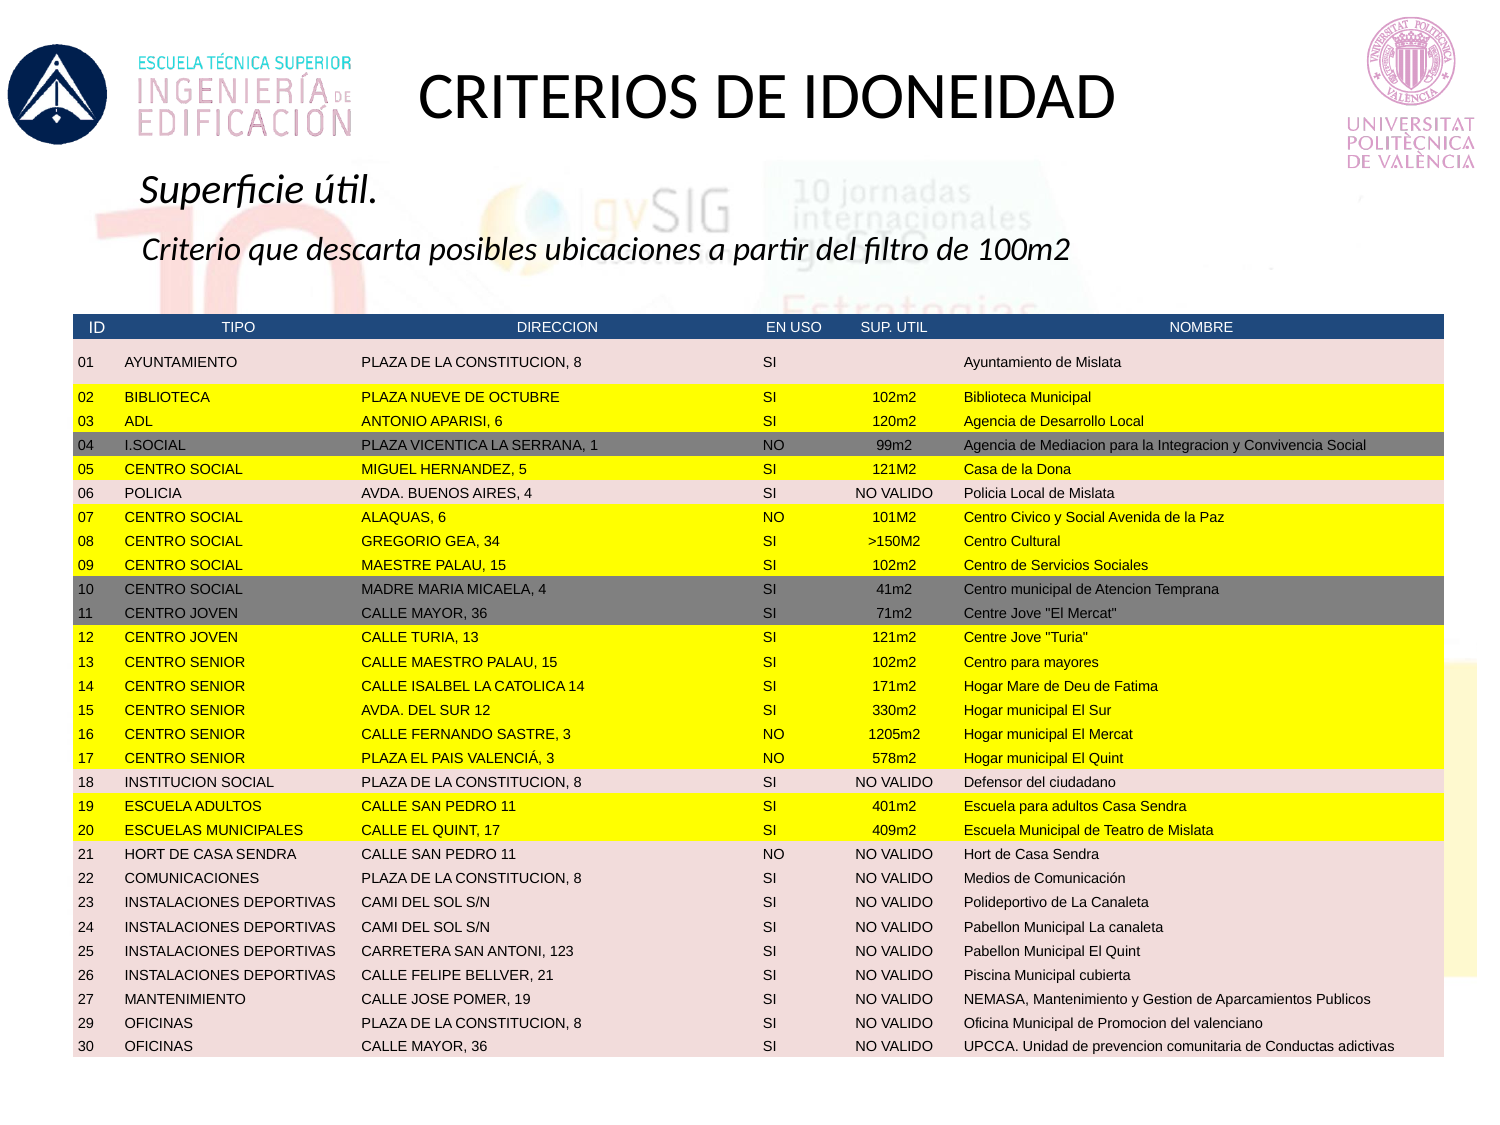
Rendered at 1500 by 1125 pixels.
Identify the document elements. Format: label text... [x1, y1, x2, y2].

table_cell SI [759, 697, 829, 721]
table_cell 04 [73, 432, 120, 456]
table_cell 02 [73, 384, 120, 408]
table_cell 409m2 [829, 817, 959, 841]
table_cell 16 [73, 721, 120, 745]
table_cell AVDA. BUENOS AIRES, 4 [357, 480, 759, 504]
table_cell NO [759, 504, 829, 528]
table_cell 71m2 [829, 600, 959, 625]
table_cell SI [759, 480, 829, 504]
table_cell 06 [73, 480, 120, 504]
table_cell CENTRO SOCIAL [120, 528, 357, 552]
table_cell 23 [73, 890, 120, 914]
table_cell OFICINAS [120, 1034, 357, 1057]
table_cell CENTRO SENIOR [120, 697, 357, 721]
table_cell SI [759, 986, 829, 1010]
table_cell Pabellon Municipal El Quint [959, 938, 1444, 962]
table_cell 10 [73, 576, 120, 600]
table_cell CALLE FELIPE BELLVER, 21 [357, 962, 759, 986]
table_cell ALAQUAS, 6 [357, 504, 759, 528]
table_cell MADRE MARIA MICAELA, 4 [357, 576, 759, 600]
table_cell INSTALACIONES DEPORTIVAS [120, 914, 357, 938]
table_cell CENTRO SENIOR [120, 673, 357, 697]
table_cell 03 [73, 408, 120, 432]
table_cell 13 [73, 649, 120, 673]
table_cell INSTALACIONES DEPORTIVAS [120, 938, 357, 962]
table_cell Centro de Servicios Sociales [959, 552, 1444, 576]
table_header SUP. UTIL [829, 314, 959, 339]
table_cell 121m2 [829, 625, 959, 649]
table_cell AYUNTAMIENTO [120, 339, 357, 384]
table_cell SI [759, 866, 829, 890]
table_cell SI [759, 938, 829, 962]
table_cell PLAZA DE LA CONSTITUCION, 8 [357, 866, 759, 890]
table_header NOMBRE [959, 314, 1444, 339]
table_cell CAMI DEL SOL S/N [357, 890, 759, 914]
table_cell Centre Jove "Turia" [959, 625, 1444, 649]
table_cell CALLE EL QUINT, 17 [357, 817, 759, 841]
table_cell 07 [73, 504, 120, 528]
table_cell NO VALIDO [829, 866, 959, 890]
table_cell 578m2 [829, 745, 959, 769]
table_cell NO VALIDO [829, 914, 959, 938]
table_cell 14 [73, 673, 120, 697]
table_cell Hogar Mare de Deu de Fatima [959, 673, 1444, 697]
table_cell SI [759, 769, 829, 793]
table_cell 09 [73, 552, 120, 576]
table_cell 30 [73, 1034, 120, 1057]
table_cell SI [759, 552, 829, 576]
table_cell NO VALIDO [829, 841, 959, 866]
table_cell Agencia de Desarrollo Local [959, 408, 1444, 432]
table_cell CENTRO SOCIAL [120, 576, 357, 600]
table_cell 120m2 [829, 408, 959, 432]
table_cell Defensor del ciudadano [959, 769, 1444, 793]
table_cell Biblioteca Municipal [959, 384, 1444, 408]
table_header ID [73, 314, 120, 339]
table_cell INSTALACIONES DEPORTIVAS [120, 962, 357, 986]
table_cell NO [759, 432, 829, 456]
table_cell CALLE SAN PEDRO 11 [357, 793, 759, 817]
table_cell 330m2 [829, 697, 959, 721]
table_cell 171m2 [829, 673, 959, 697]
table_cell 20 [73, 817, 120, 841]
table_cell Centro Civico y Social Avenida de la Paz [959, 504, 1444, 528]
table_cell PLAZA EL PAIS VALENCIÁ, 3 [357, 745, 759, 769]
table_cell CALLE MAYOR, 36 [357, 1034, 759, 1057]
table_cell 12 [73, 625, 120, 649]
table_cell Pabellon Municipal La canaleta [959, 914, 1444, 938]
table_cell Medios de Comunicación [959, 866, 1444, 890]
table_cell 18 [73, 769, 120, 793]
table_cell GREGORIO GEA, 34 [357, 528, 759, 552]
table_cell CENTRO SOCIAL [120, 504, 357, 528]
table_cell [829, 339, 959, 384]
table_cell SI [759, 339, 829, 384]
table_cell CALLE JOSE POMER, 19 [357, 986, 759, 1010]
table_cell NEMASA, Mantenimiento y Gestion de Aparcamientos Publicos [959, 986, 1444, 1010]
table_cell 22 [73, 866, 120, 890]
table_cell SI [759, 384, 829, 408]
table_cell CALLE FERNANDO SASTRE, 3 [357, 721, 759, 745]
table_cell MIGUEL HERNANDEZ, 5 [357, 456, 759, 480]
table_cell Oficina Municipal de Promocion del valenciano [959, 1010, 1444, 1034]
table_cell CARRETERA SAN ANTONI, 123 [357, 938, 759, 962]
table_cell PLAZA NUEVE DE OCTUBRE [357, 384, 759, 408]
table_cell 05 [73, 456, 120, 480]
table_cell SI [759, 1010, 829, 1034]
table_cell POLICIA [120, 480, 357, 504]
table_cell MANTENIMIENTO [120, 986, 357, 1010]
table_cell Casa de la Dona [959, 456, 1444, 480]
table_cell CALLE SAN PEDRO 11 [357, 841, 759, 866]
table_cell 01 [73, 339, 120, 384]
table_cell ESCUELA ADULTOS [120, 793, 357, 817]
table_cell Piscina Municipal cubierta [959, 962, 1444, 986]
table_cell Hort de Casa Sendra [959, 841, 1444, 866]
table_cell NO VALIDO [829, 1010, 959, 1034]
table_cell AVDA. DEL SUR 12 [357, 697, 759, 721]
table_cell 102m2 [829, 384, 959, 408]
table_header EN USO [759, 314, 829, 339]
table_cell SI [759, 600, 829, 625]
table_cell SI [759, 408, 829, 432]
table_cell ESCUELAS MUNICIPALES [120, 817, 357, 841]
table_cell CALLE MAESTRO PALAU, 15 [357, 649, 759, 673]
table_cell MAESTRE PALAU, 15 [357, 552, 759, 576]
picture [0, 0, 1491, 1125]
table_header DIRECCION [357, 314, 759, 339]
table_cell SI [759, 649, 829, 673]
table_cell INSTALACIONES DEPORTIVAS [120, 890, 357, 914]
table_cell OFICINAS [120, 1010, 357, 1034]
table_cell CENTRO SENIOR [120, 721, 357, 745]
table_cell Hogar municipal El Quint [959, 745, 1444, 769]
table_cell CALLE MAYOR, 36 [357, 600, 759, 625]
table_cell Escuela Municipal de Teatro de Mislata [959, 817, 1444, 841]
table_cell SI [759, 528, 829, 552]
table_cell HORT DE CASA SENDRA [120, 841, 357, 866]
table_cell SI [759, 576, 829, 600]
table_cell NO VALIDO [829, 938, 959, 962]
table_cell PLAZA DE LA CONSTITUCION, 8 [357, 1010, 759, 1034]
table_cell Ayuntamiento de Mislata [959, 339, 1444, 384]
table_cell NO [759, 841, 829, 866]
table_cell NO VALIDO [829, 1034, 959, 1057]
table_cell 29 [73, 1010, 120, 1034]
table_cell >150M2 [829, 528, 959, 552]
table_cell 21 [73, 841, 120, 866]
table_header TIPO [120, 314, 357, 339]
table_cell SI [759, 625, 829, 649]
table_cell NO VALIDO [829, 769, 959, 793]
text_box Criterio que descarta posibles ubicaciones a partir del filtro de 100m2 [52, 219, 1248, 275]
table_cell 401m2 [829, 793, 959, 817]
table_cell Policia Local de Mislata [959, 480, 1444, 504]
table_cell BIBLIOTECA [120, 384, 357, 408]
table_cell 101M2 [829, 504, 959, 528]
text_box Superficie útil. [51, 154, 1447, 219]
table_cell NO VALIDO [829, 986, 959, 1010]
table_cell Hogar municipal El Sur [959, 697, 1444, 721]
table_cell 19 [73, 793, 120, 817]
table_cell Polideportivo de La Canaleta [959, 890, 1444, 914]
table_cell CENTRO JOVEN [120, 600, 357, 625]
table_cell CALLE ISALBEL LA CATOLICA 14 [357, 673, 759, 697]
table_cell Agencia de Mediacion para la Integracion y Convivencia Social [959, 432, 1444, 456]
table_cell 11 [73, 600, 120, 625]
table_cell INSTITUCION SOCIAL [120, 769, 357, 793]
table_cell NO VALIDO [829, 890, 959, 914]
table_cell PLAZA DE LA CONSTITUCION, 8 [357, 339, 759, 384]
table_cell SI [759, 962, 829, 986]
table_cell Centre Jove "El Mercat" [959, 600, 1444, 625]
table_cell NO [759, 721, 829, 745]
table_cell SI [759, 817, 829, 841]
table_cell 17 [73, 745, 120, 769]
table_cell NO VALIDO [829, 962, 959, 986]
table_cell 24 [73, 914, 120, 938]
table_cell 08 [73, 528, 120, 552]
table_cell 99m2 [829, 432, 959, 456]
table_cell CAMI DEL SOL S/N [357, 914, 759, 938]
table_cell 1205m2 [829, 721, 959, 745]
table_cell CENTRO SENIOR [120, 745, 357, 769]
table_cell PLAZA DE LA CONSTITUCION, 8 [357, 769, 759, 793]
text_box CRITERIOS DE IDONEIDAD [288, 44, 1248, 140]
table_cell Centro municipal de Atencion Temprana [959, 576, 1444, 600]
table_cell CENTRO SOCIAL [120, 552, 357, 576]
table_cell SI [759, 1034, 829, 1057]
table_cell 102m2 [829, 649, 959, 673]
table_cell NO VALIDO [829, 480, 959, 504]
table_cell SI [759, 914, 829, 938]
table_cell 27 [73, 986, 120, 1010]
table_cell Centro para mayores [959, 649, 1444, 673]
table_cell PLAZA VICENTICA LA SERRANA, 1 [357, 432, 759, 456]
table_cell Hogar municipal El Mercat [959, 721, 1444, 745]
table_cell Centro Cultural [959, 528, 1444, 552]
table_cell I.SOCIAL [120, 432, 357, 456]
table_cell CALLE TURIA, 13 [357, 625, 759, 649]
table_cell CENTRO SENIOR [120, 649, 357, 673]
table_cell Escuela para adultos Casa Sendra [959, 793, 1444, 817]
table_cell 25 [73, 938, 120, 962]
table_cell SI [759, 793, 829, 817]
table_cell UPCCA. Unidad de prevencion comunitaria de Conductas adictivas [959, 1034, 1444, 1057]
table_cell 102m2 [829, 552, 959, 576]
table_cell 121M2 [829, 456, 959, 480]
table_cell 26 [73, 962, 120, 986]
table_cell ANTONIO APARISI, 6 [357, 408, 759, 432]
table_cell ADL [120, 408, 357, 432]
table_cell CENTRO JOVEN [120, 625, 357, 649]
table_cell SI [759, 673, 829, 697]
table_cell SI [759, 890, 829, 914]
table_cell NO [759, 745, 829, 769]
table_cell COMUNICACIONES [120, 866, 357, 890]
table_cell CENTRO SOCIAL [120, 456, 357, 480]
table_cell 15 [73, 697, 120, 721]
table_cell SI [759, 456, 829, 480]
table_cell 41m2 [829, 576, 959, 600]
